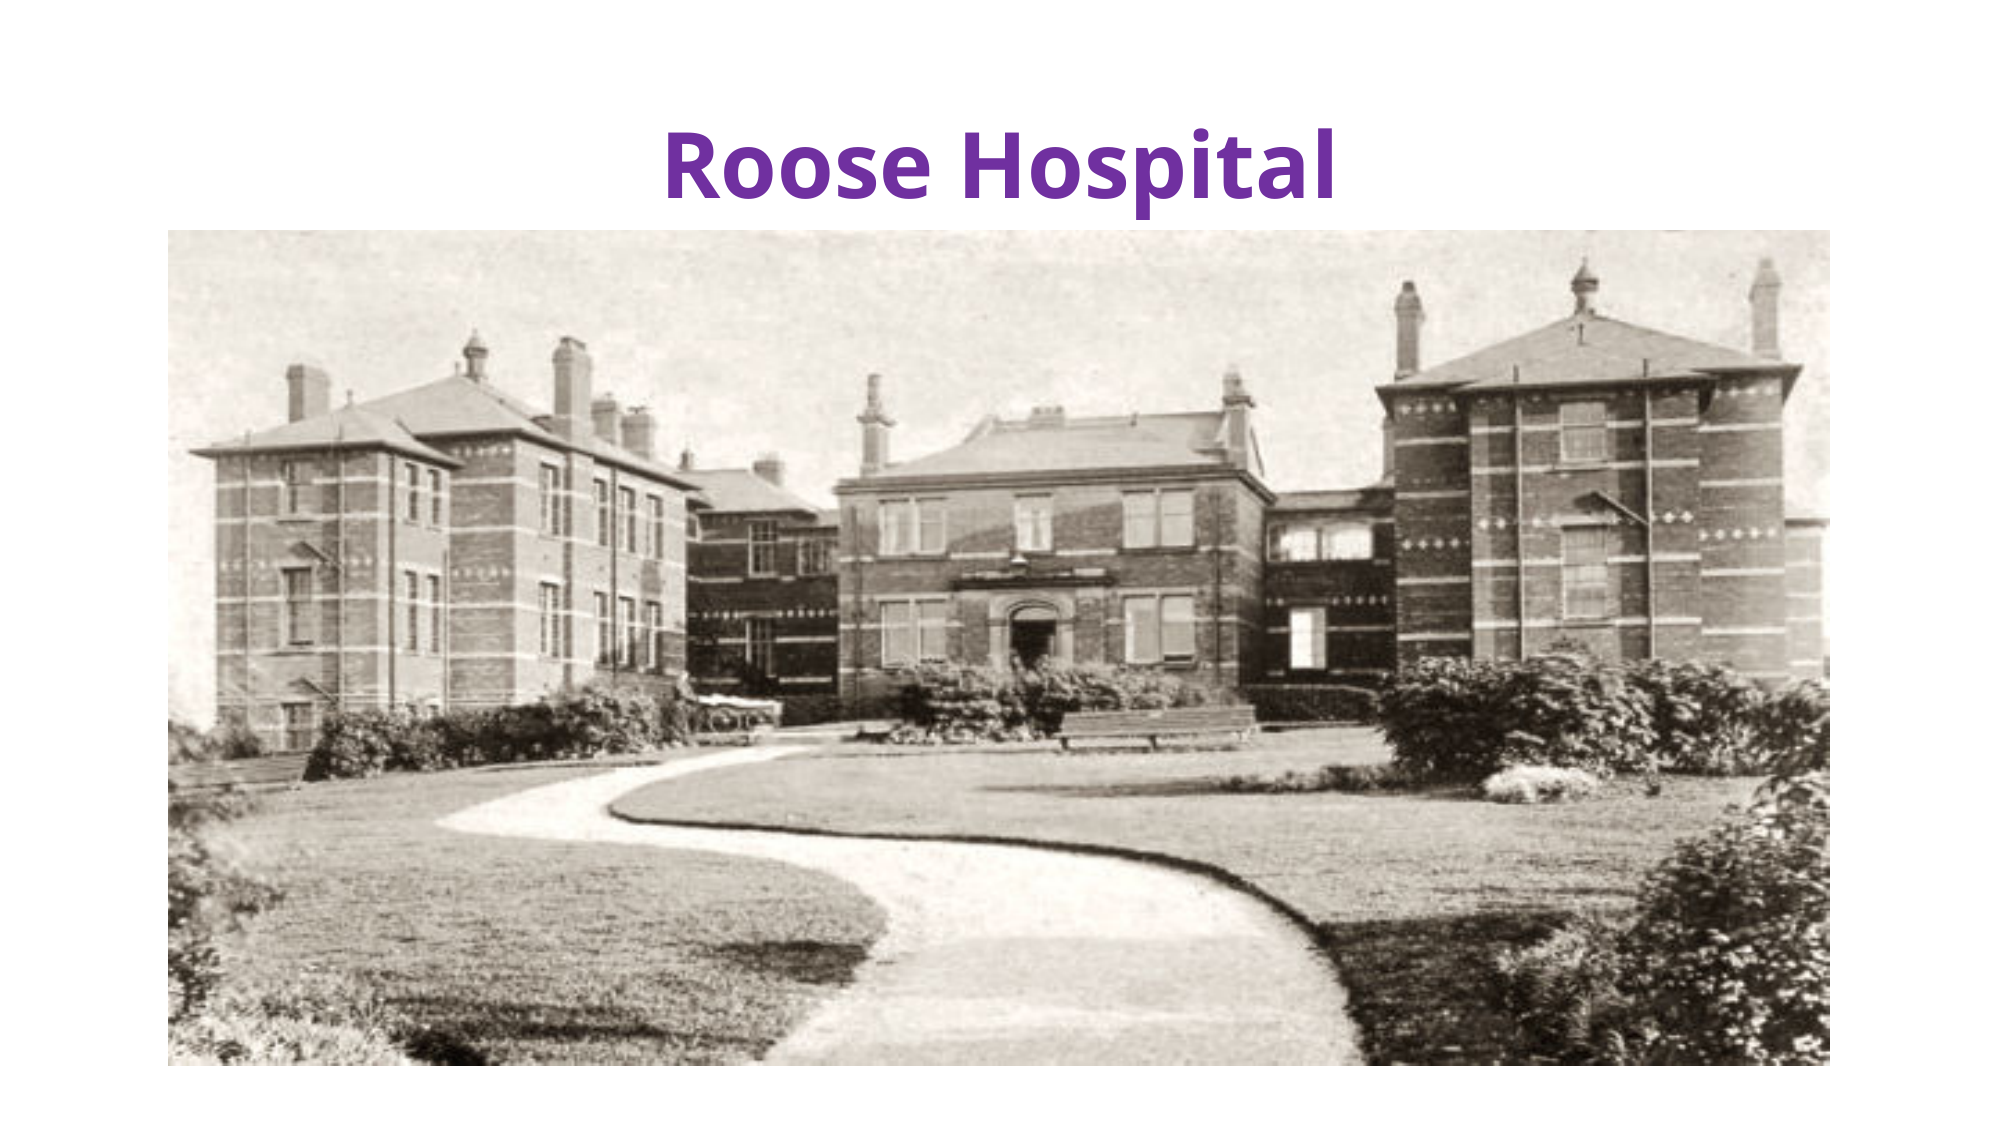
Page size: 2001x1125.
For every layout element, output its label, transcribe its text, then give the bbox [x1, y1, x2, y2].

title Roose Hospital [137, 59, 1863, 278]
picture [168, 230, 1830, 1066]
